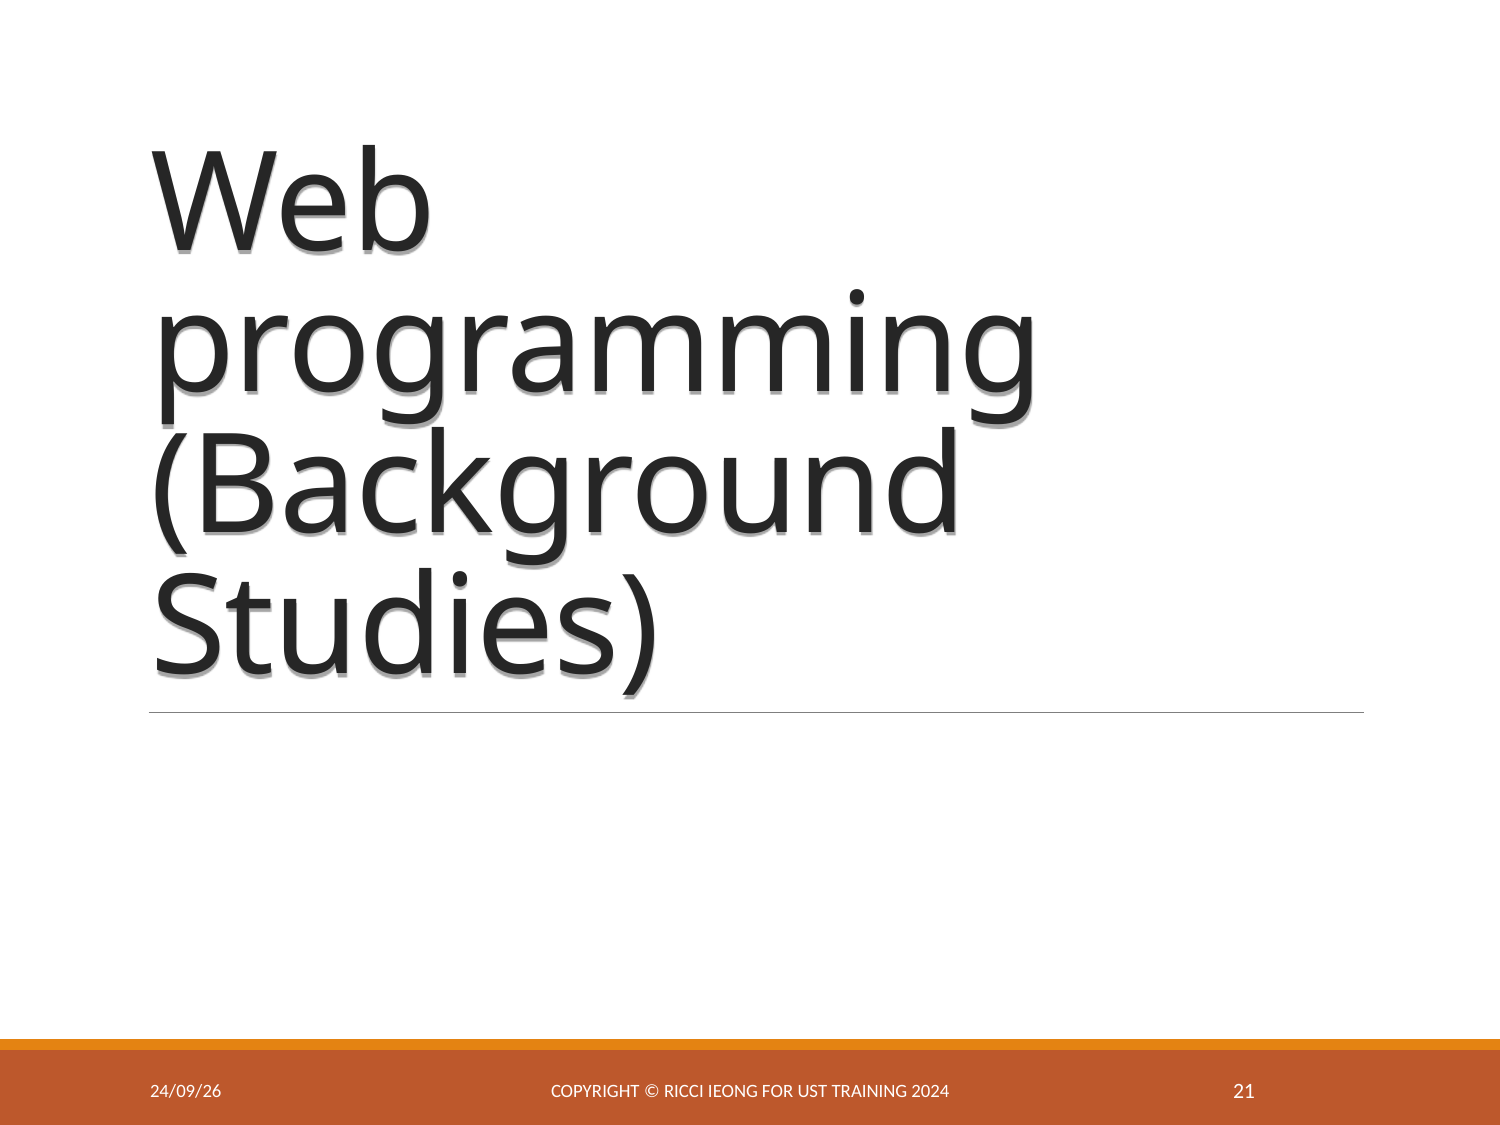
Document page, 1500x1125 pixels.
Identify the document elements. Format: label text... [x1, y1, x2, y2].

title Web programming (Background Studies) [135, 124, 1373, 710]
footer Copyright © Ricci IEONG for UST training 2024 [453, 1059, 1047, 1120]
slide_number 21 [1218, 1059, 1380, 1120]
slide_number 19/3/2025 [135, 1059, 440, 1120]
